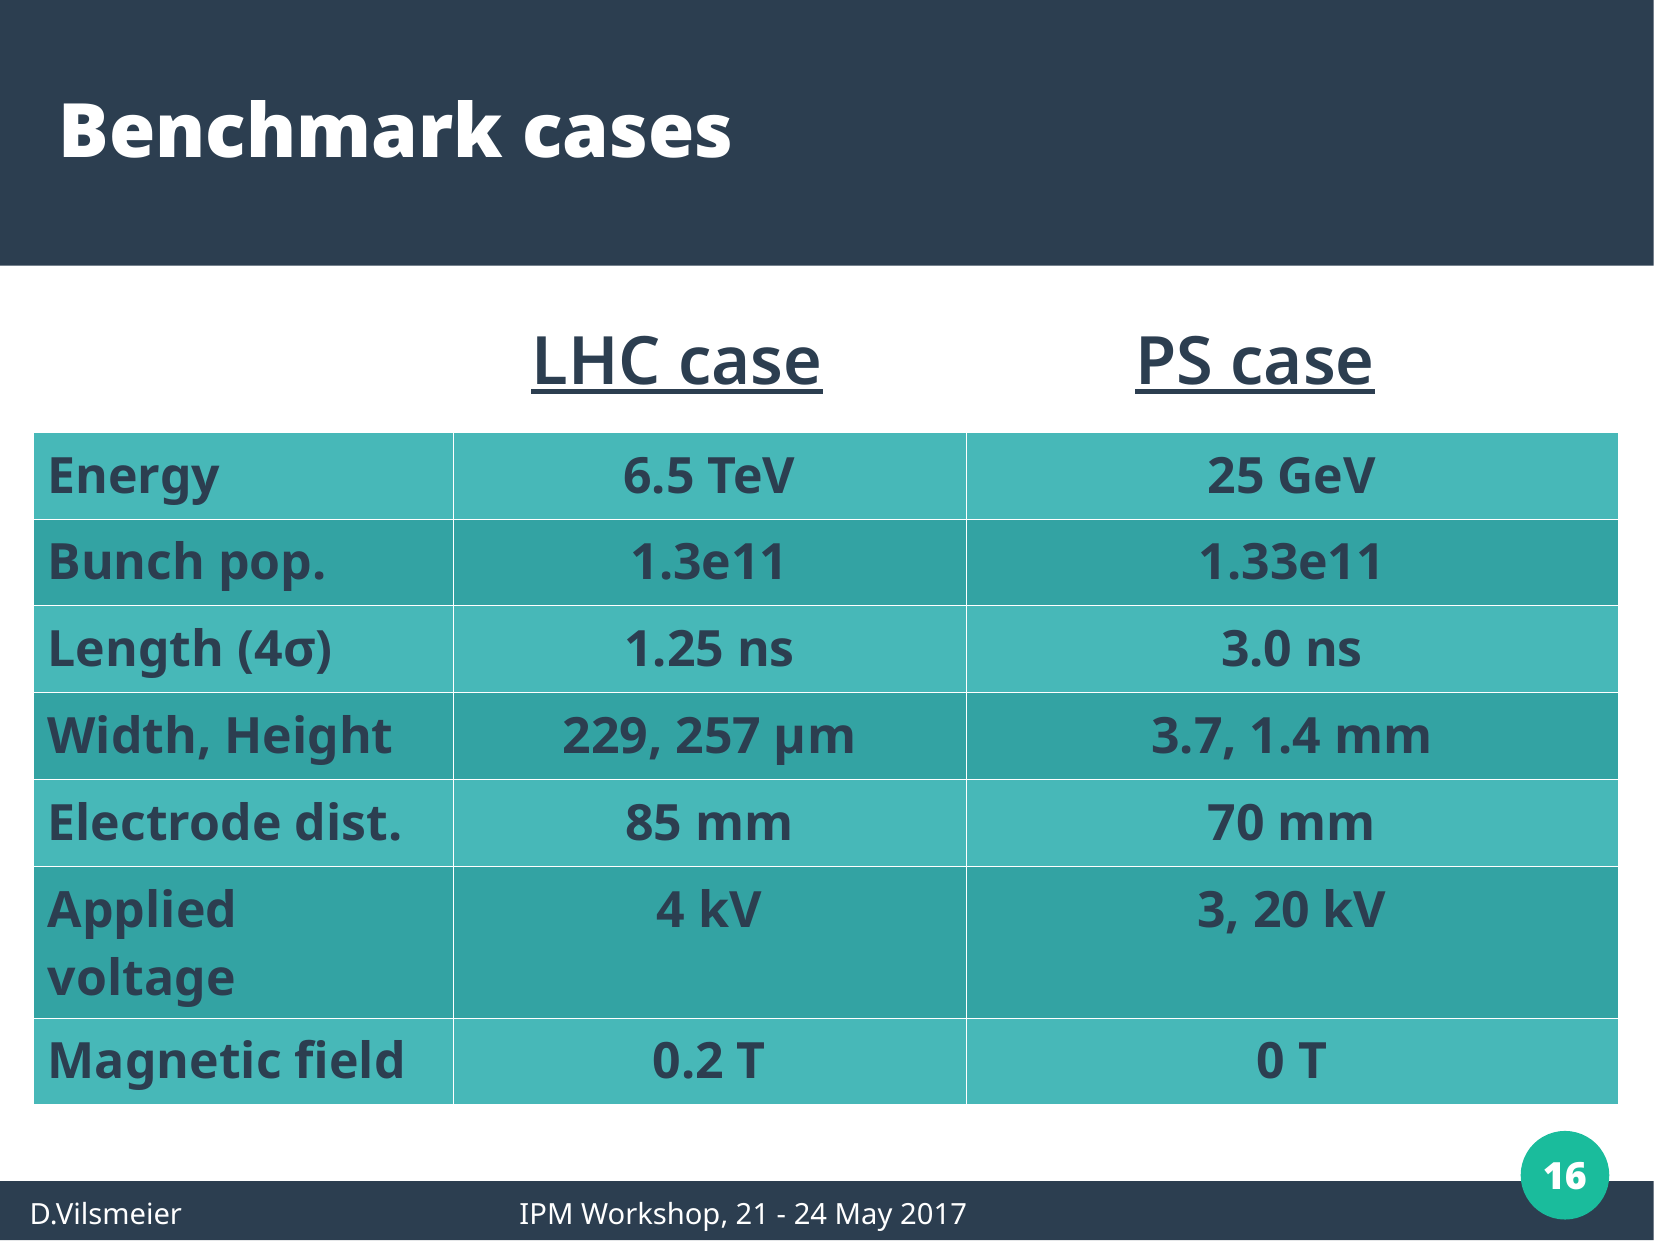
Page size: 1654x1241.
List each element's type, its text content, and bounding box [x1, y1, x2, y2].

list LHC case [531, 312, 857, 432]
table_cell Width, Height [34, 693, 453, 779]
table_cell 0.2 T [454, 1019, 966, 1104]
table_cell 3.0 ns [967, 606, 1618, 692]
table_cell 1.3e11 [454, 520, 966, 605]
table_cell 3.7, 1.4 mm [967, 693, 1618, 779]
table_cell 229, 257 μm [454, 693, 966, 779]
list PS case [1135, 312, 1412, 432]
table_cell Bunch pop. [34, 520, 453, 605]
table_cell 3, 20 kV [967, 867, 1618, 1018]
table_cell Length (4σ) [34, 606, 453, 692]
table_header 25 GeV [967, 433, 1618, 519]
table_cell 1.25 ns [454, 606, 966, 692]
title Benchmark cases [59, 49, 1595, 207]
table_cell 4 kV [454, 867, 966, 1018]
table_header 6.5 TeV [454, 433, 966, 519]
table_header Energy [34, 433, 453, 519]
table_cell 0 T [967, 1019, 1618, 1104]
table_cell Electrode dist. [34, 780, 453, 866]
table_cell 85 mm [454, 780, 966, 866]
table_cell 70 mm [967, 780, 1618, 866]
table_cell Applied voltage [34, 867, 453, 1018]
table_cell 1.33e11 [967, 520, 1618, 605]
table_cell Magnetic field [34, 1019, 453, 1104]
